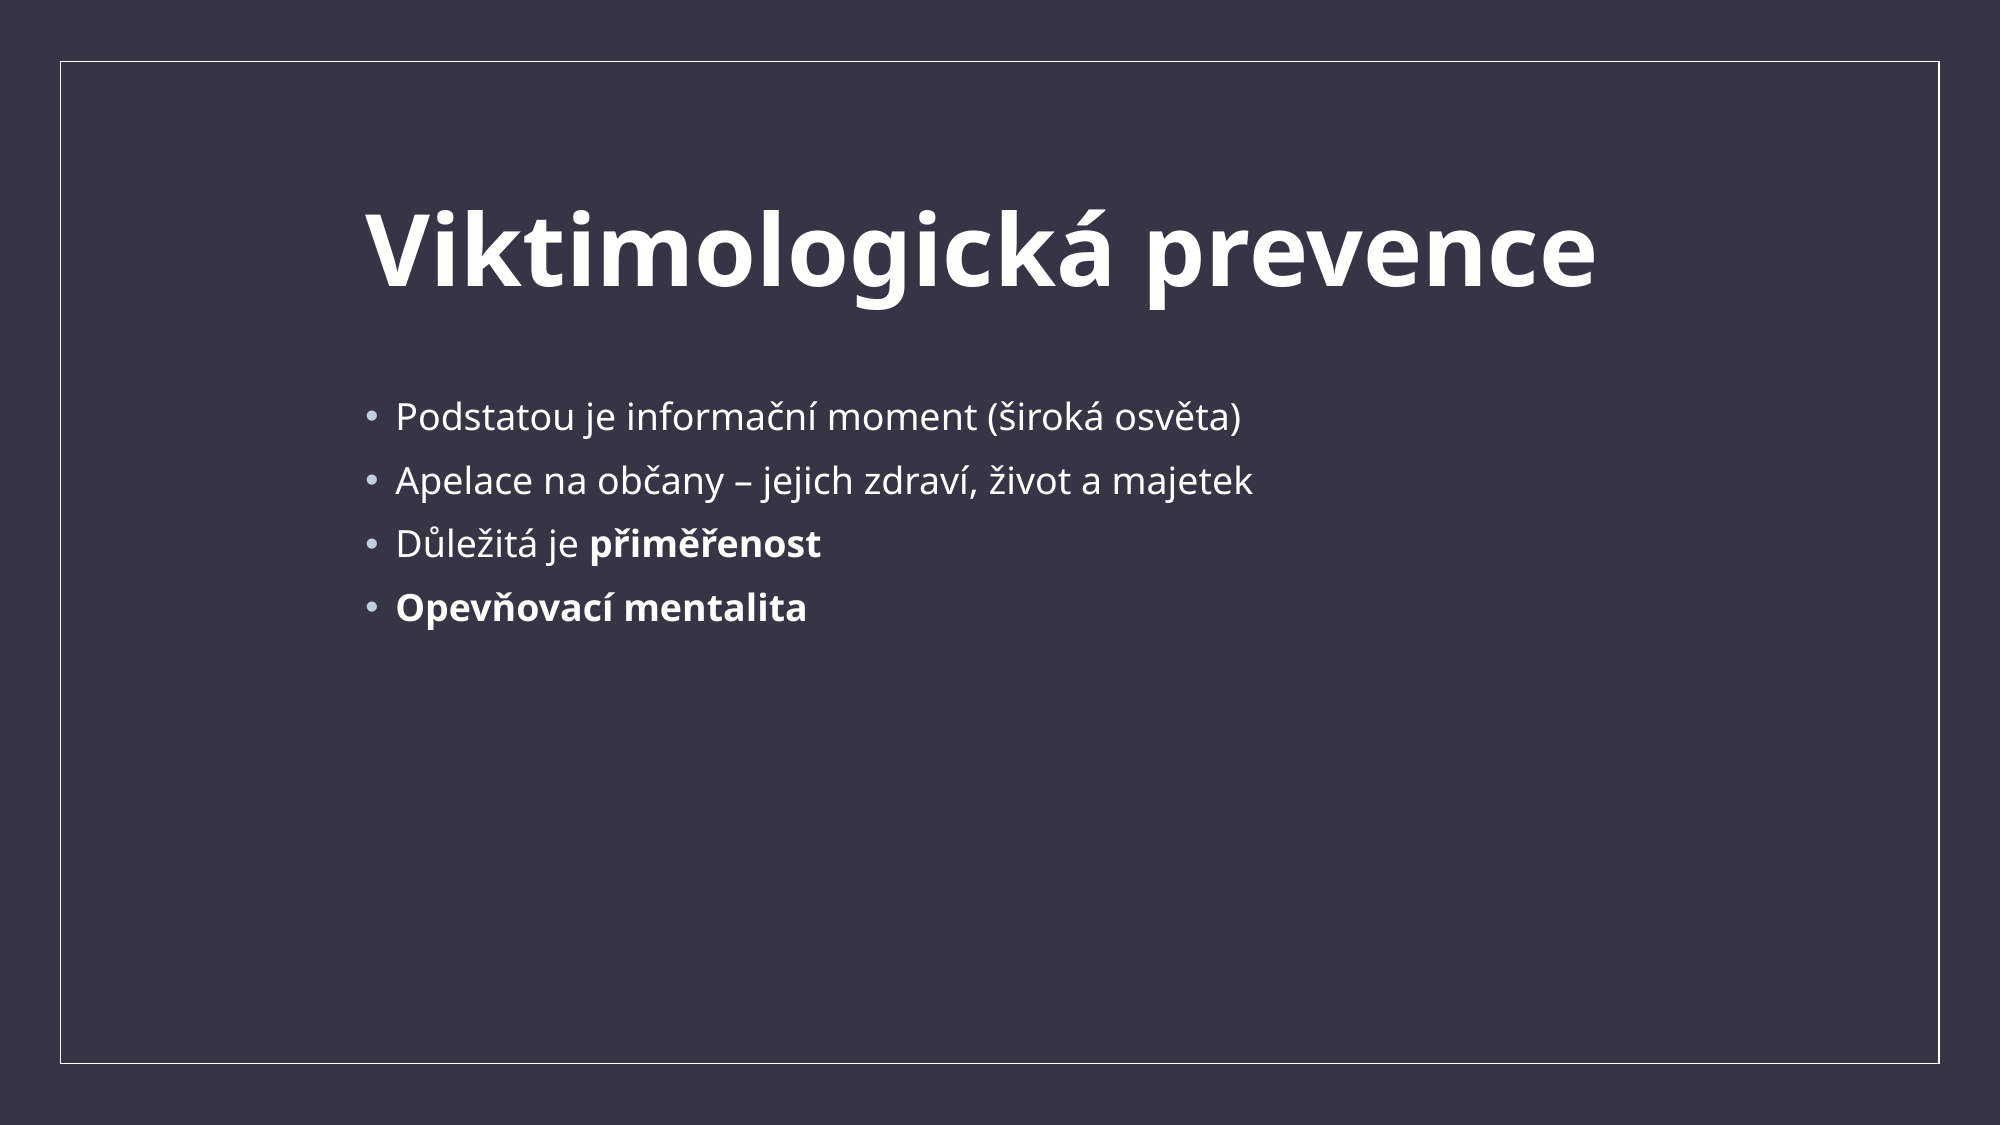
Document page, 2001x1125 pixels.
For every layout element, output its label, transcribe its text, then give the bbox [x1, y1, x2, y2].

title Viktimologická prevence [350, 172, 1688, 336]
list Podstatou je informační moment (široká osvěta) Apelace na občany – jejich zdraví, život a majetek Důležitá je přiměřenost Opevňovací mentalita [350, 385, 1688, 1005]
